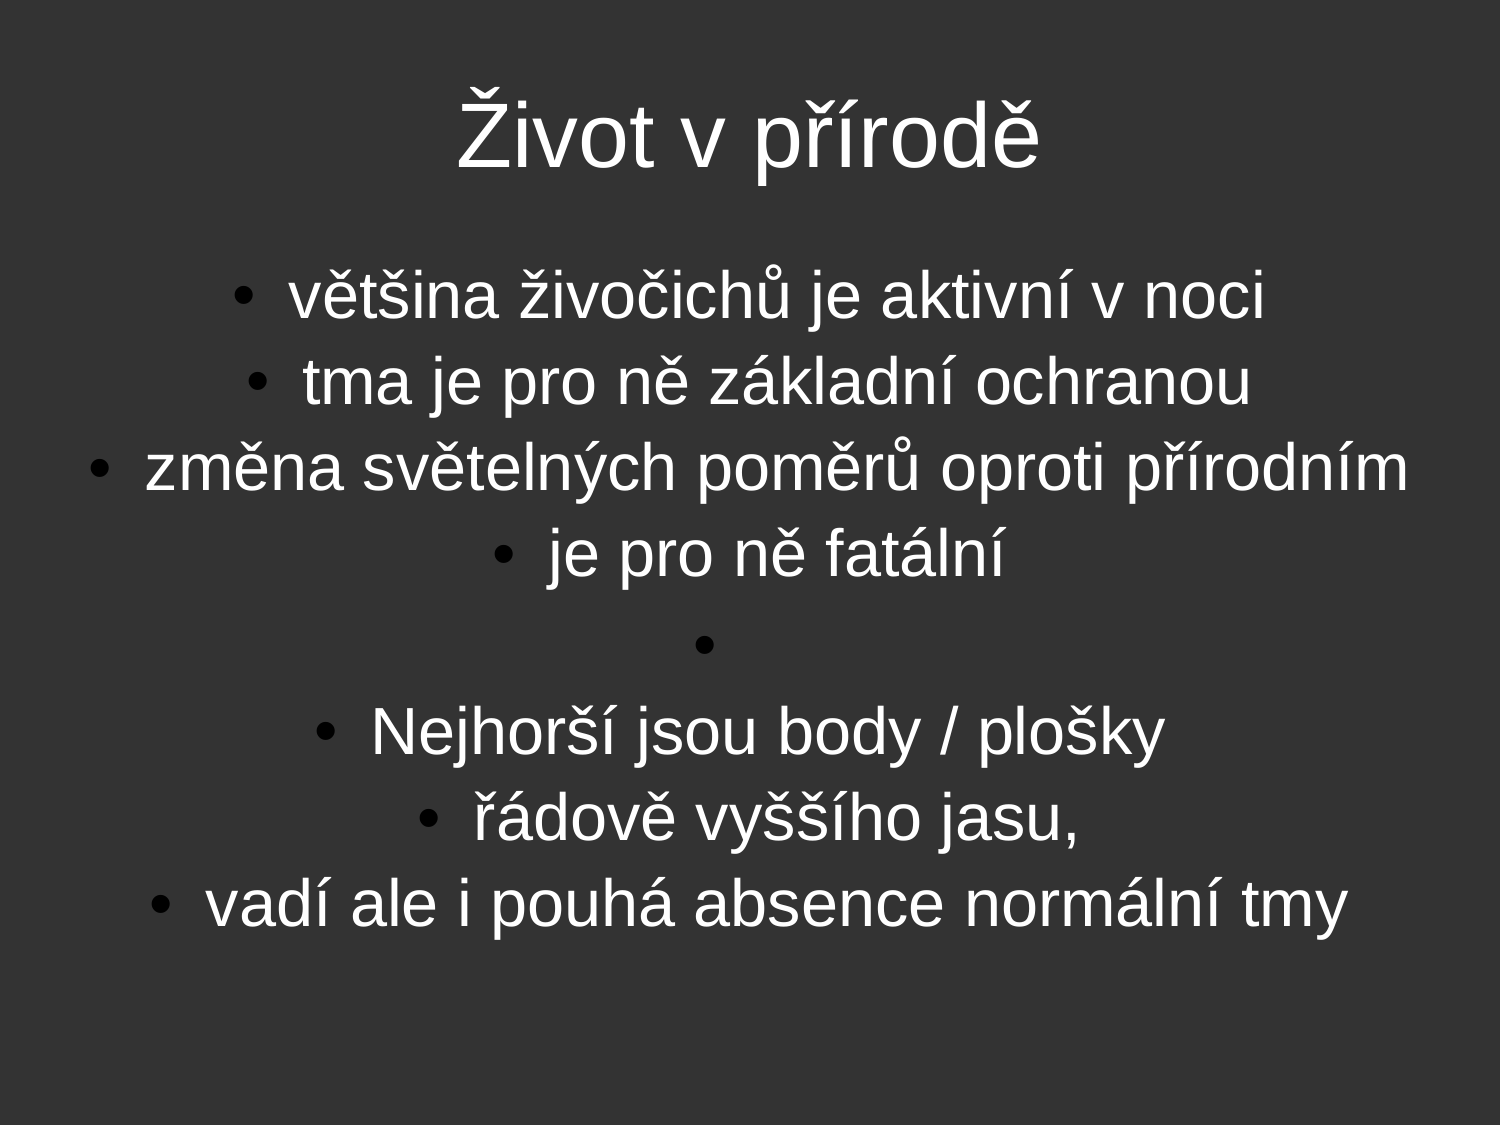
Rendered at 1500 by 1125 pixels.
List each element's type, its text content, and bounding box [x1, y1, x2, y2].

title Život v přírodě [75, 21, 1425, 257]
list většina živočichů je aktivní v noci tma je pro ně základní ochranou změna světelných poměrů oproti přírodním je pro ně fatální Nejhorší jsou body / plošky řádově vyššího jasu, vadí ale i pouhá absence normální tmy [75, 262, 1425, 1038]
